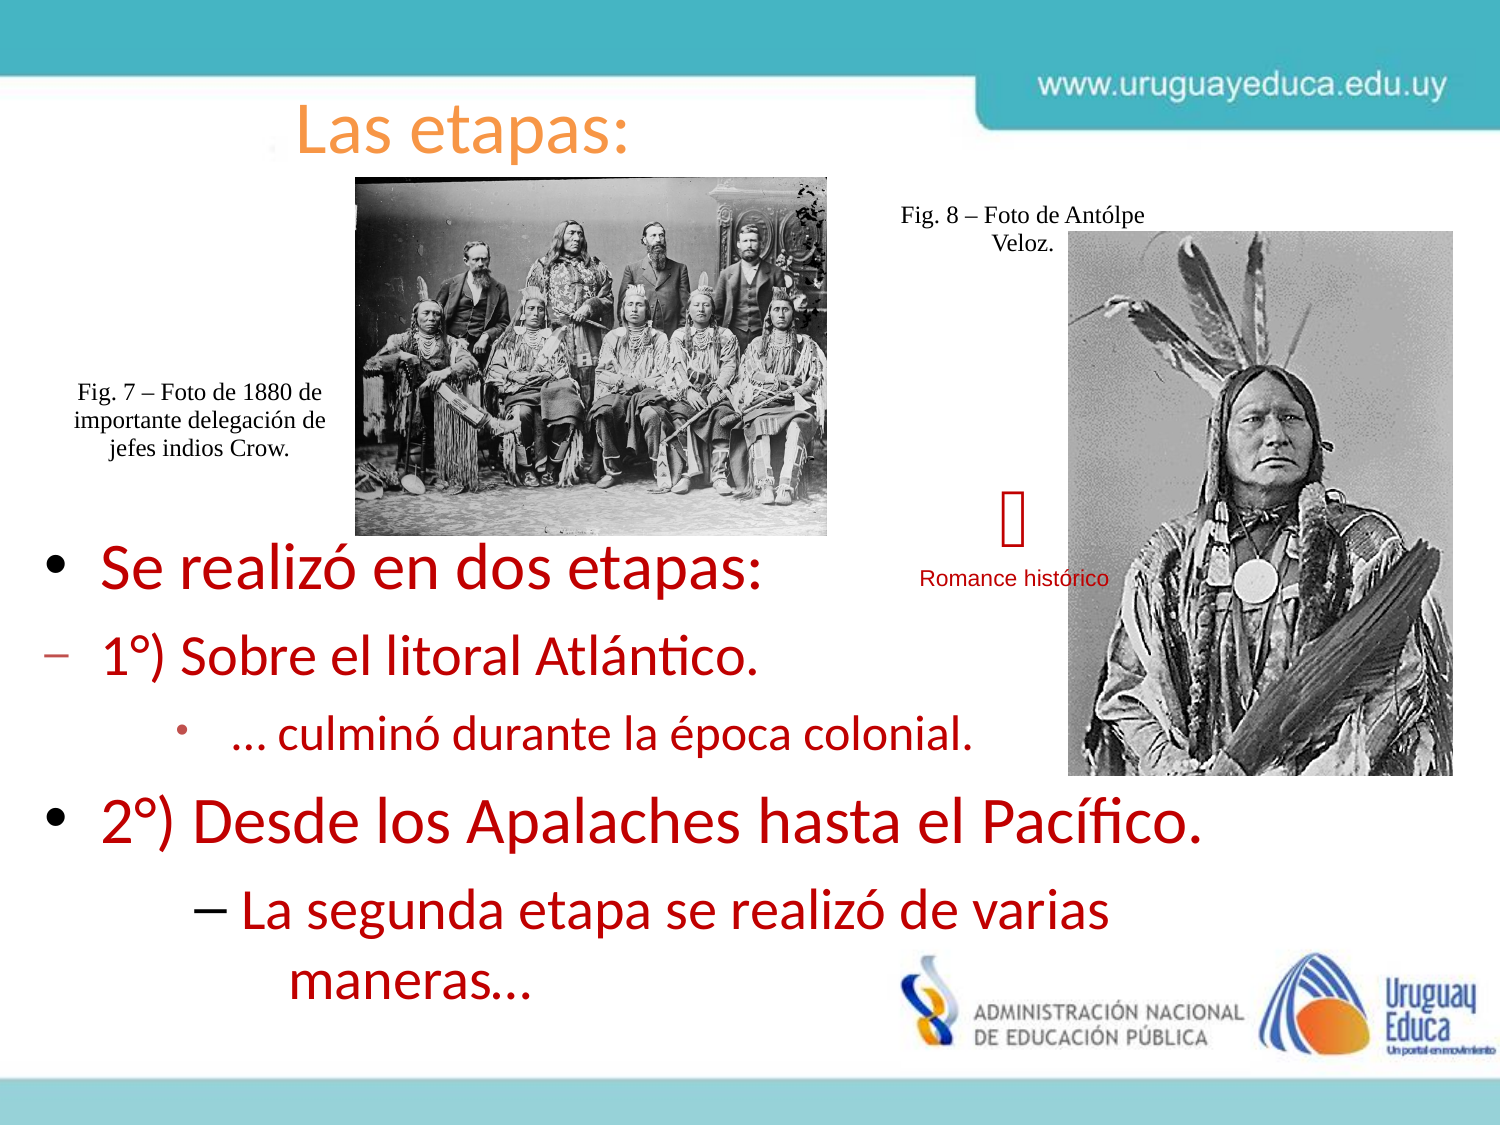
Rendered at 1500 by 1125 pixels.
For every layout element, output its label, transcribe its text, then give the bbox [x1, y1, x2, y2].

text_box Fig. 8 – Foto de Antólpe Veloz. [885, 193, 1188, 266]
text_box  Romance histórico [904, 456, 1125, 599]
picture [0, 0, 1500, 1125]
title Las etapas: [0, 29, 928, 218]
list Se realizó en dos etapas: 1°) Sobre el litoral Atlántico. … culminó durante la época colonial. 2°) Desde los Apalaches hasta el Pacífico. La segunda etapa se realizó de varias maneras… [29, 515, 1295, 1083]
text_box Fig. 7 – Foto de 1880 de importante delegación de jefes indios Crow. [59, 371, 361, 472]
